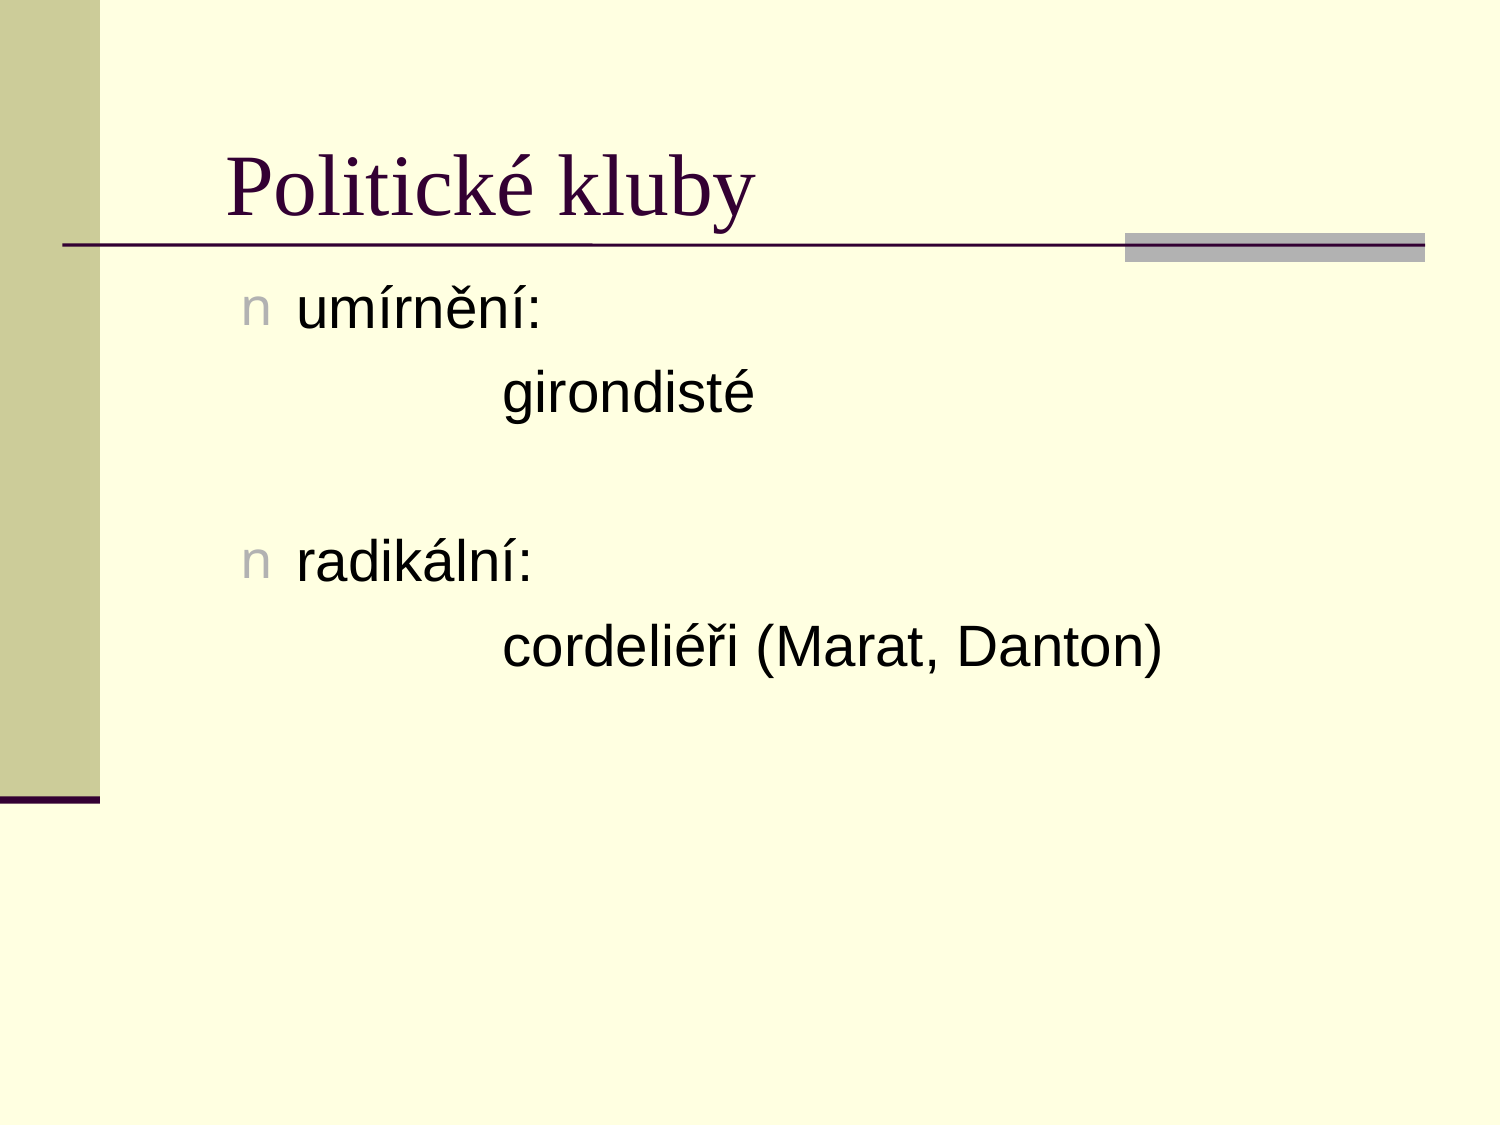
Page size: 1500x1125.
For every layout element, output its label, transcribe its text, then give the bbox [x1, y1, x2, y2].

title Politické kluby [225, 45, 1500, 234]
list umírnění: girondisté radikální: cordeliéři (Marat, Danton) [225, 262, 1500, 1006]
